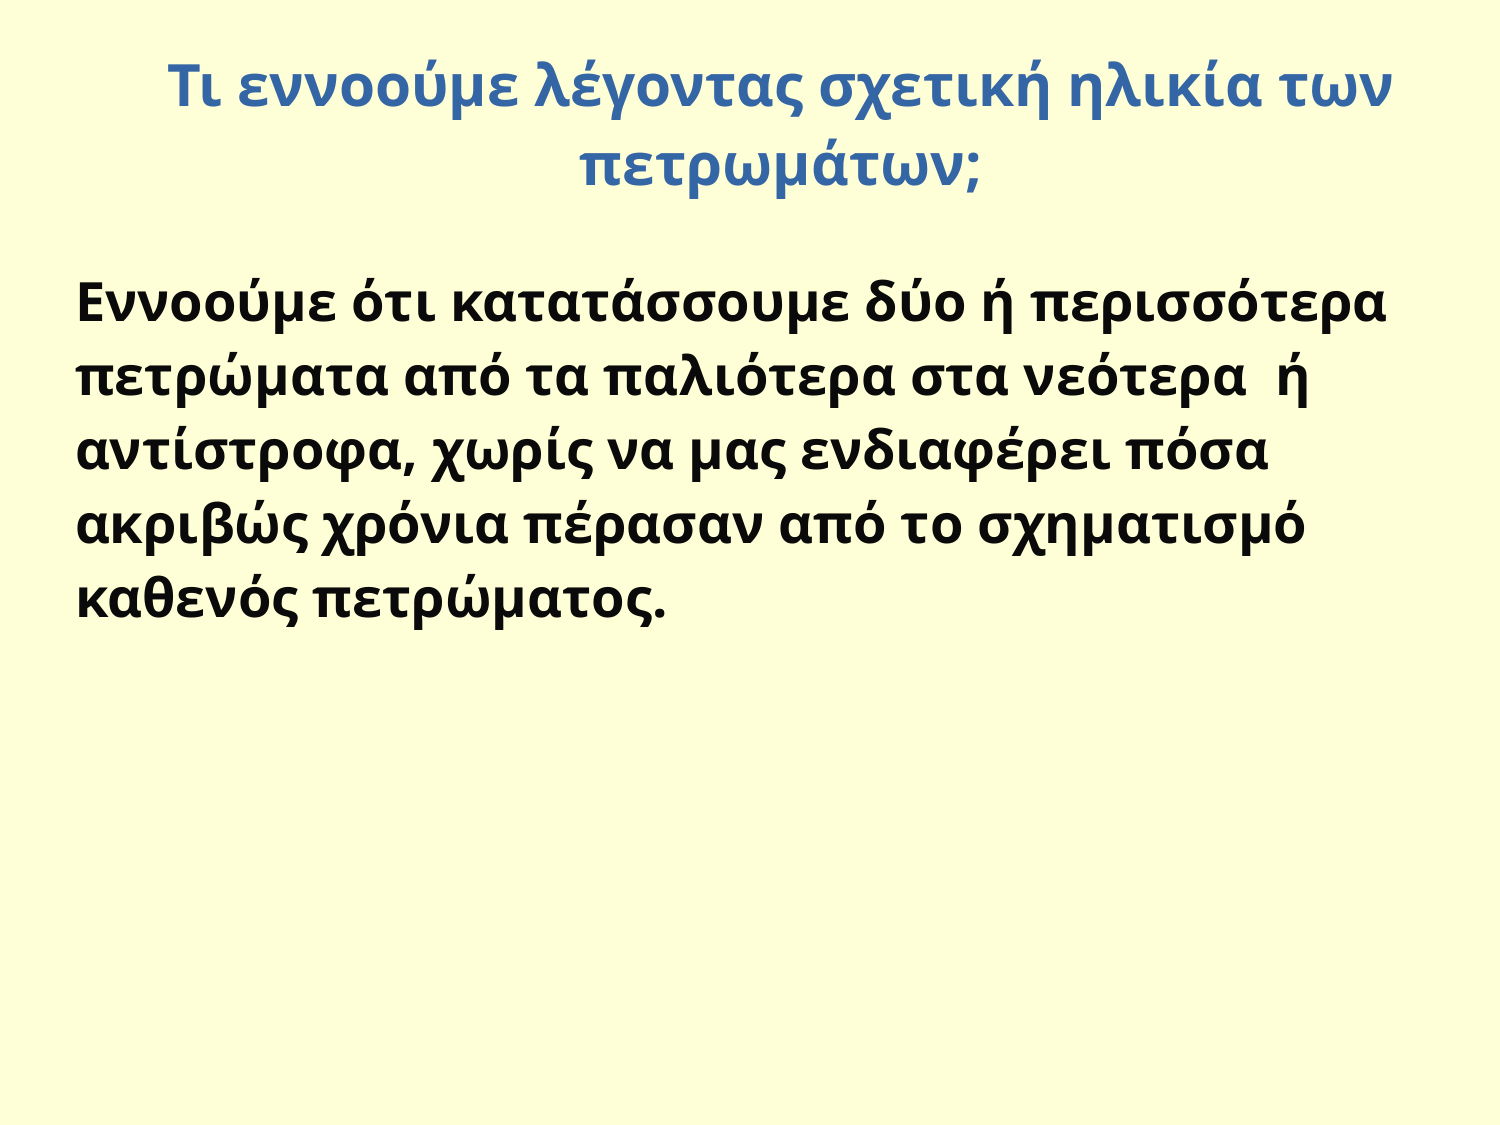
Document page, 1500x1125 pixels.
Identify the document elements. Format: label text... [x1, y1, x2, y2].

list Εννοούμε ότι κατατάσσουμε δύο ή περισσότερα πετρώματα από τα παλιότερα στα νεότερα ή αντίστροφα, χωρίς να μας ενδιαφέρει πόσα ακριβώς χρόνια πέρασαν από το σχηματισμό καθενός πετρώματος. [75, 263, 1425, 916]
title Τι εννοούμε λέγοντας σχετική ηλικία των πετρωμάτων; [105, 29, 1456, 218]
